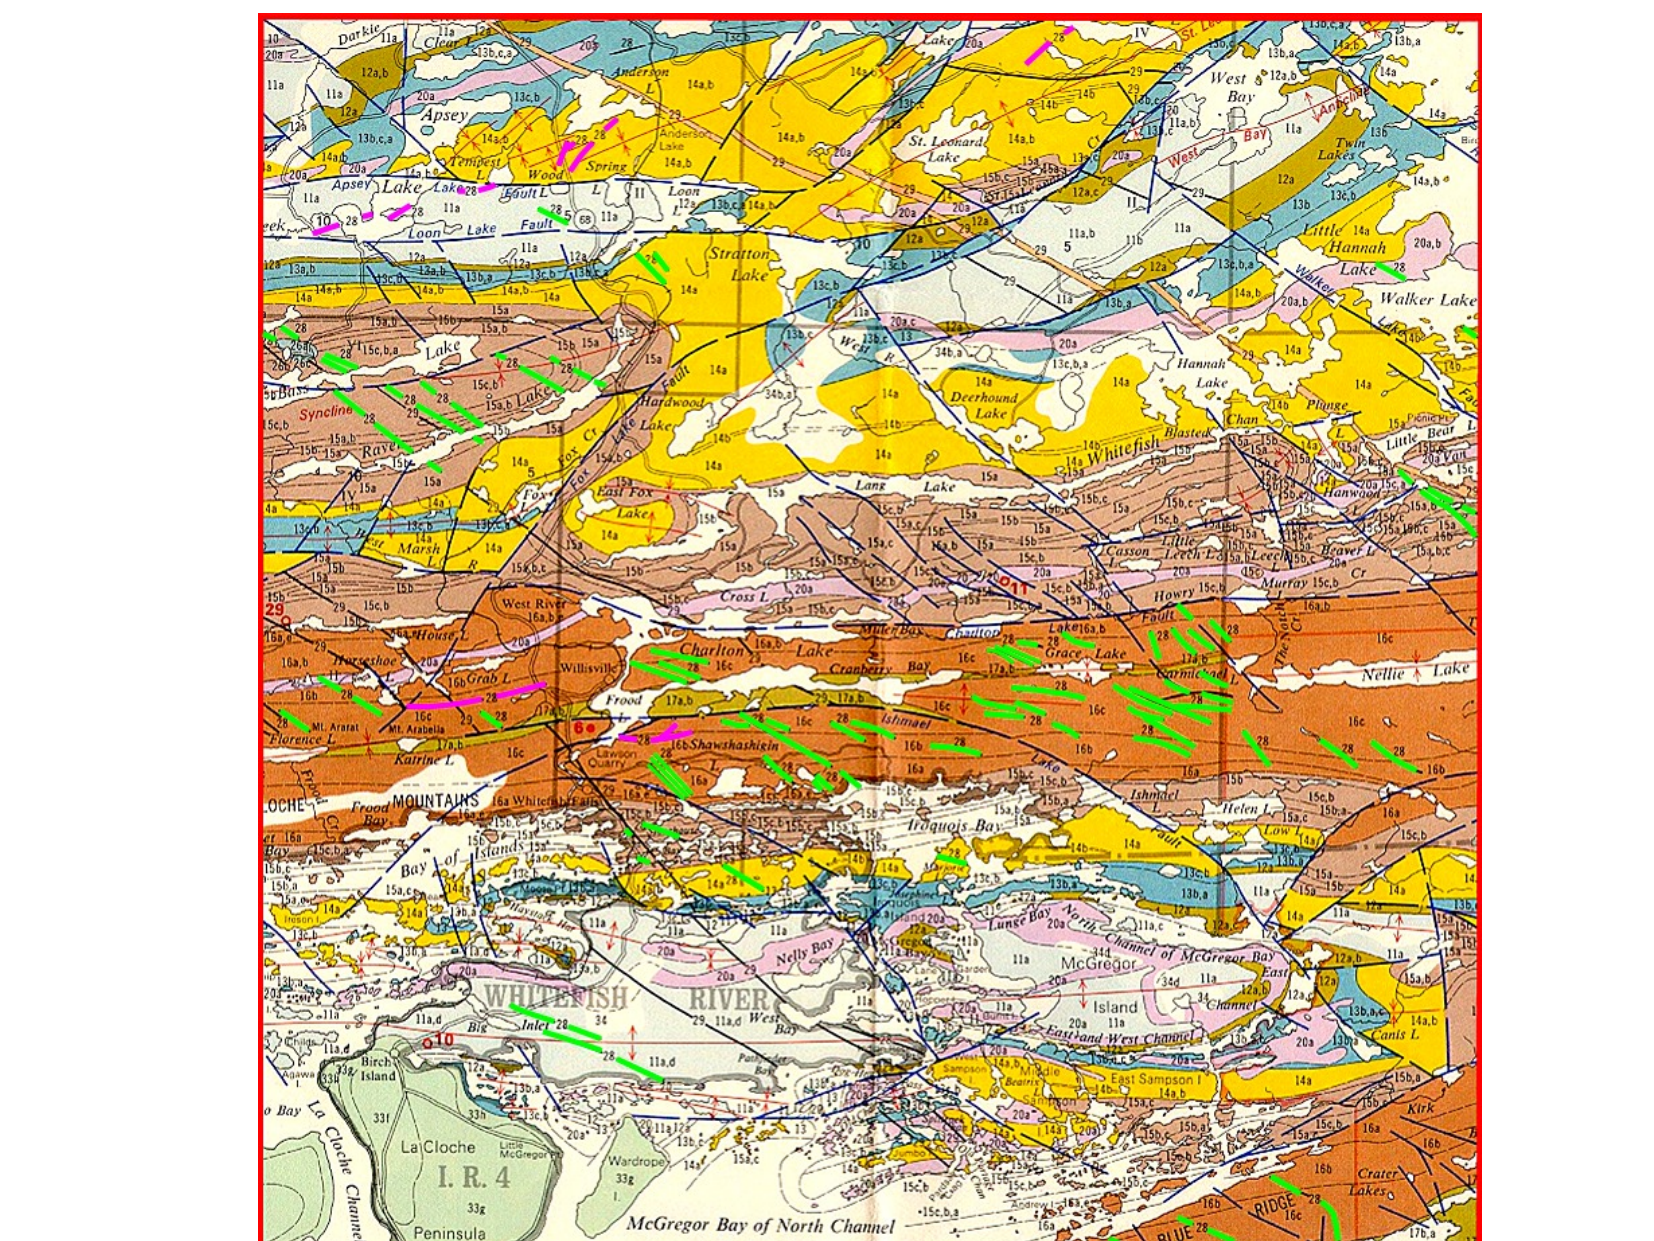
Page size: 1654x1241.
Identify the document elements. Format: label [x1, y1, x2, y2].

picture [258, 13, 1482, 1241]
